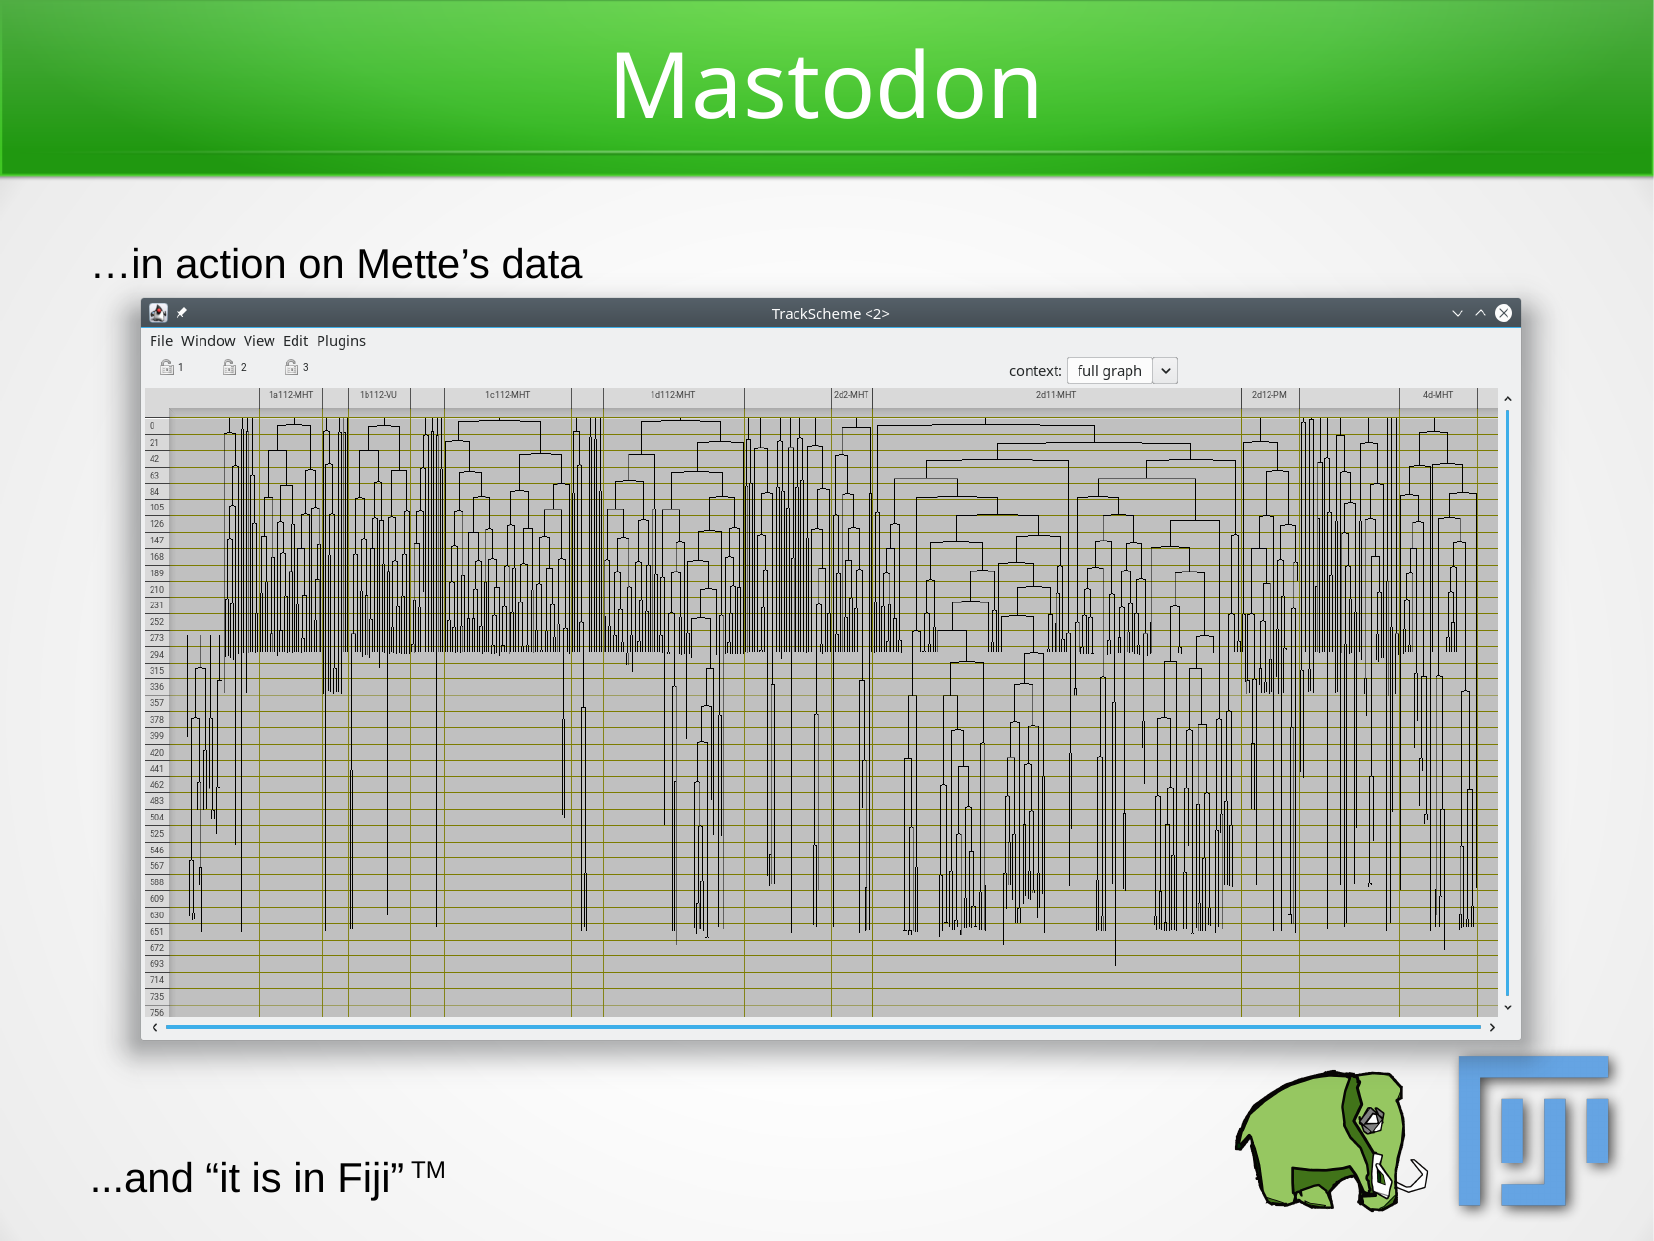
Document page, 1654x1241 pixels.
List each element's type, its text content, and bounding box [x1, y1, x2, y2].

text_box …in action on Mette’s data [75, 210, 1576, 1036]
text_box ...and “it is in Fiji” TM [75, 1104, 1576, 1209]
picture [0, 0, 1654, 1241]
title Mastodon [82, 11, 1571, 154]
